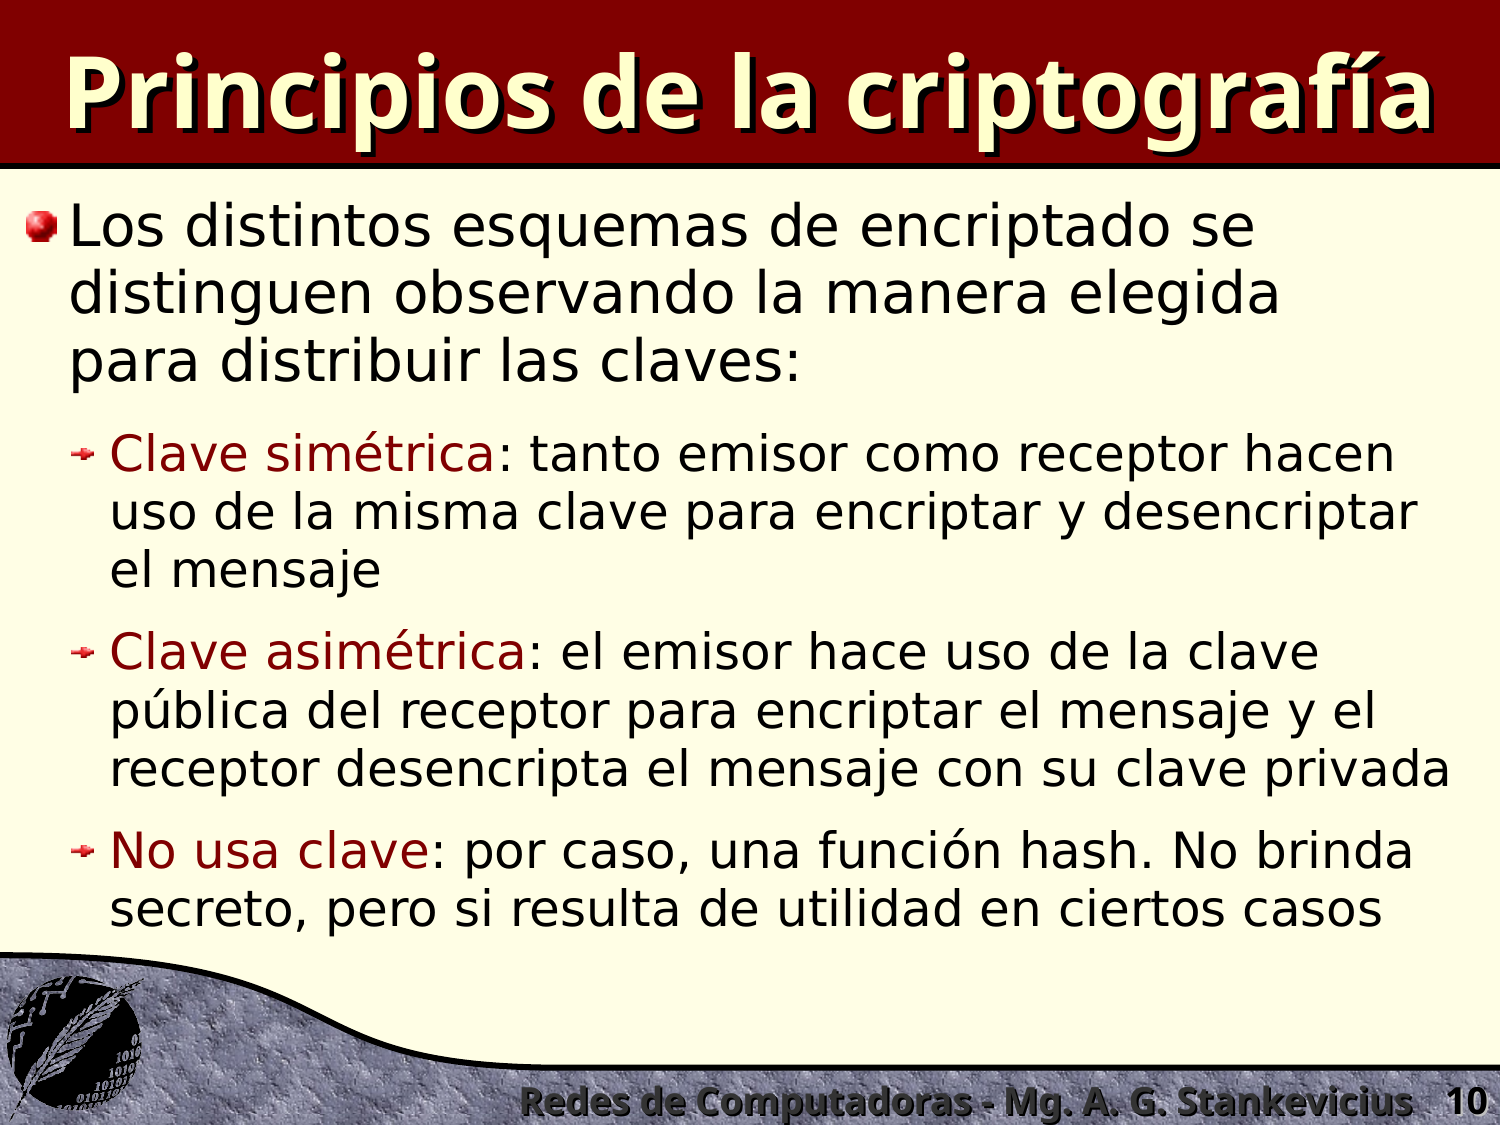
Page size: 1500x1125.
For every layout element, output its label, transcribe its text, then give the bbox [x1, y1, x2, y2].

title Principios de la criptografía [15, 5, 1485, 160]
list Los distintos esquemas de encriptado se distinguen observando la manera elegida para distribuir las claves: Clave simétrica: tanto emisor como receptor hacen uso de la misma clave para encriptar y desencriptar el mensaje Clave asimétrica: el emisor hace uso de la clave pública del receptor para encriptar el mensaje y el receptor desencripta el mensaje con su clave privada No usa clave: por caso, una función hash. No brinda secreto, pero si resulta de utilidad en ciertos casos [11, 192, 1486, 942]
picture [0, 959, 1500, 1125]
picture [790, 1100, 795, 1110]
picture [1047, 1100, 1054, 1110]
